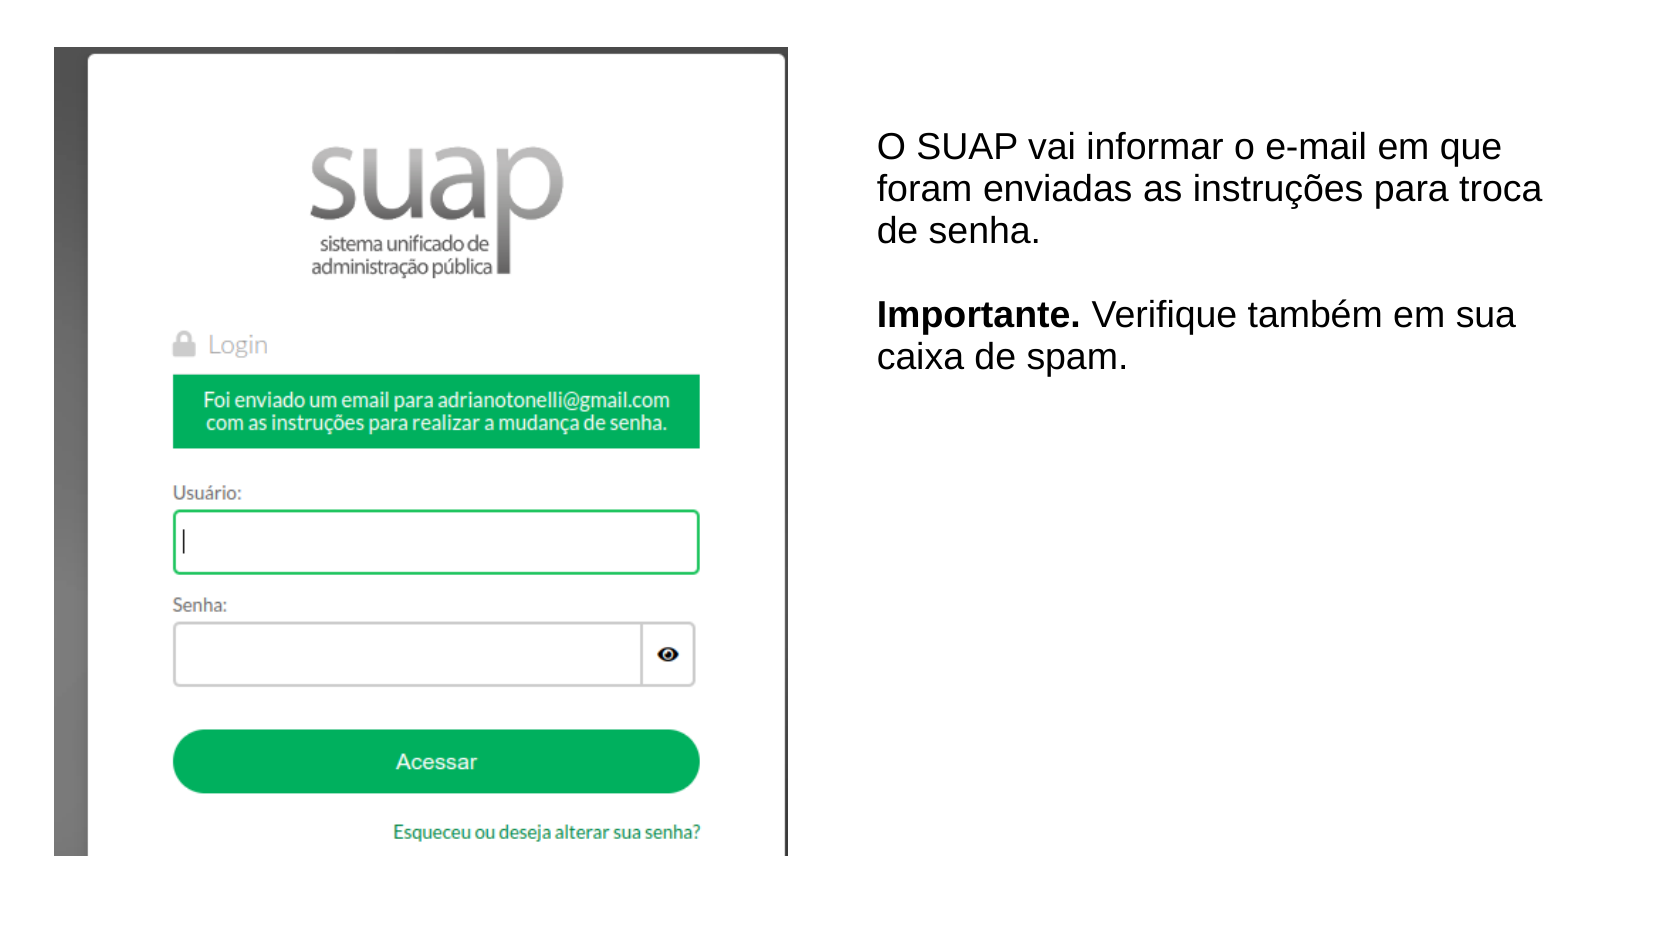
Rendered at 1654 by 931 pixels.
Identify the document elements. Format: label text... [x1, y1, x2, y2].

picture [54, 47, 788, 856]
text_box O SUAP vai informar o e-mail em que foram enviadas as instruções para troca de senha. Importante. Verifique também em sua caixa de spam. [862, 118, 1571, 385]
